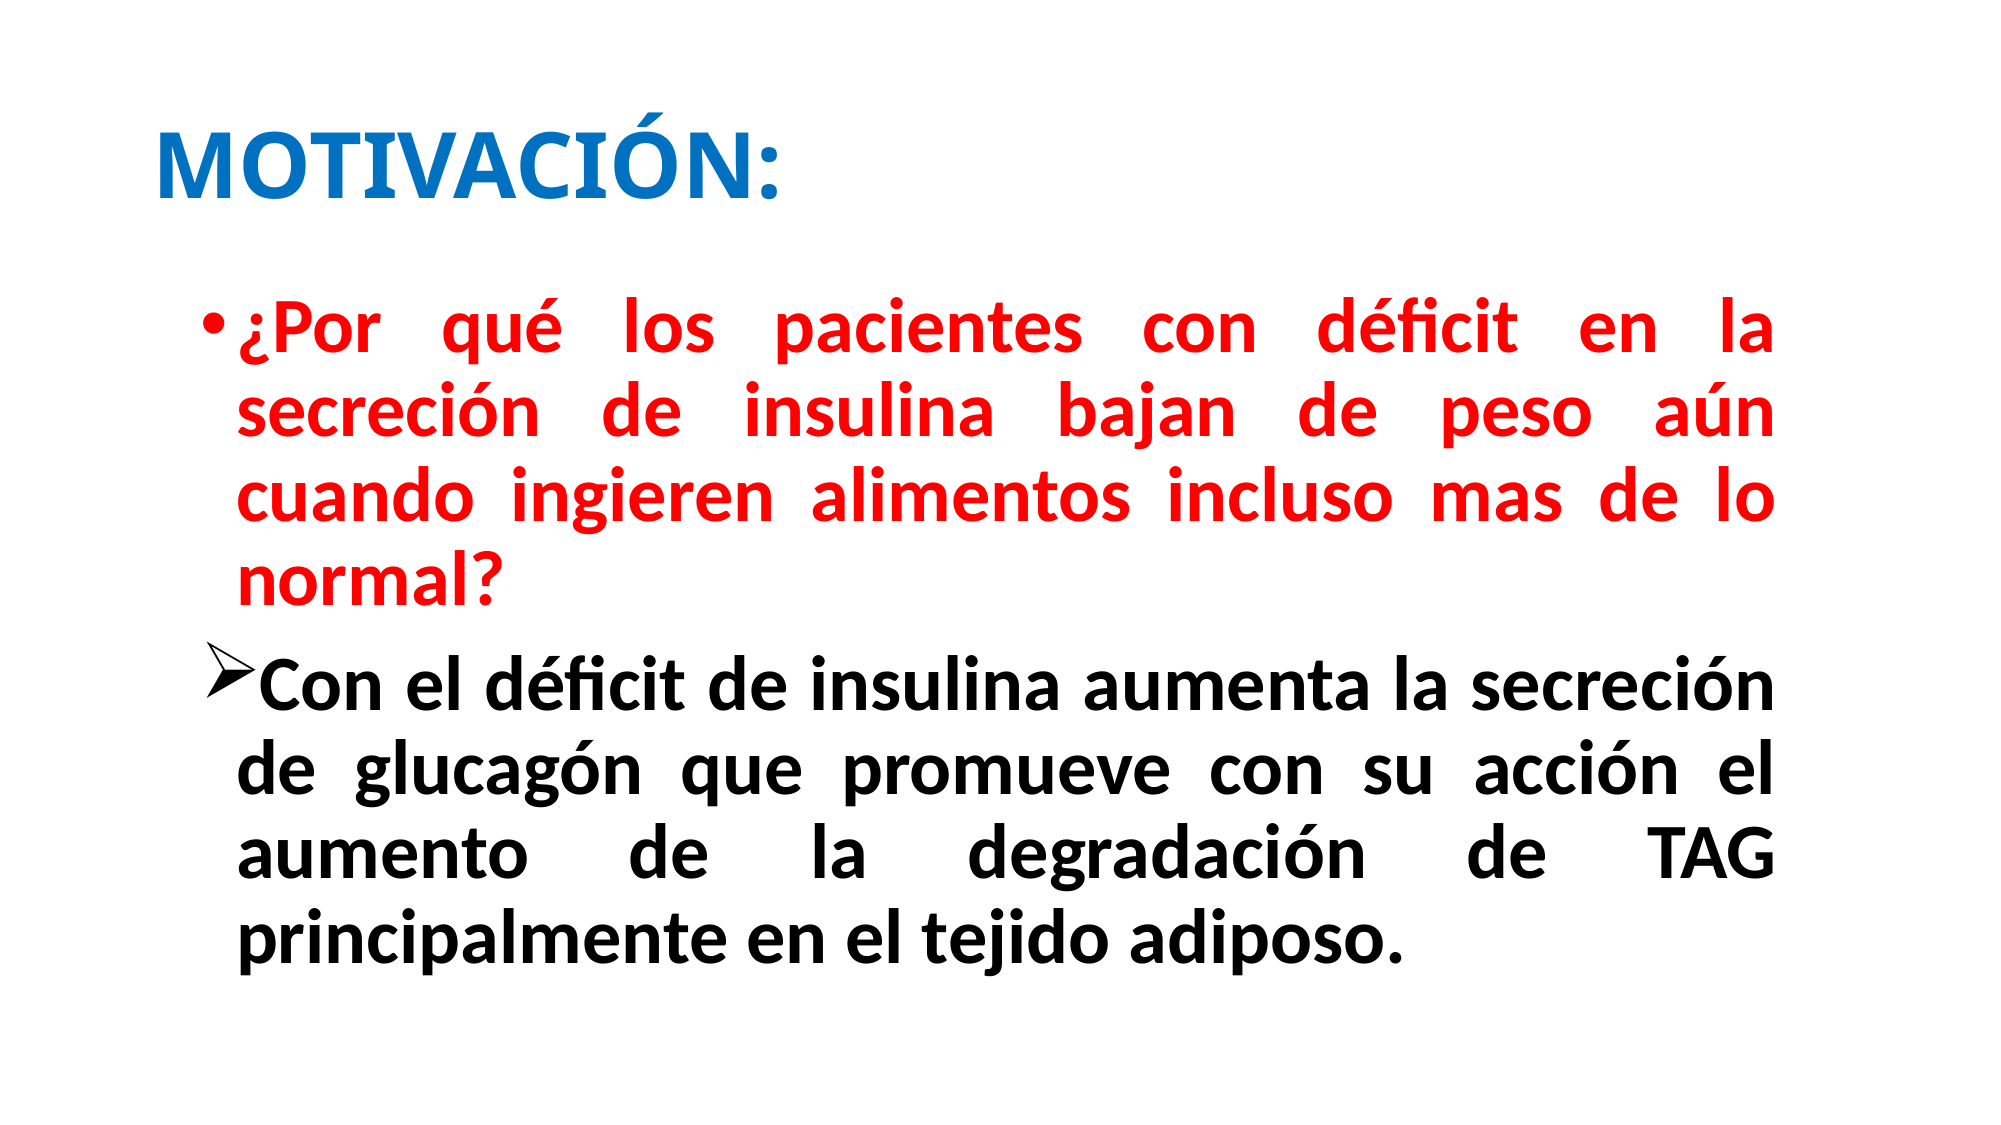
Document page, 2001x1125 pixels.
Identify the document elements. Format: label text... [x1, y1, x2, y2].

title MOTIVACIÓN: [137, 59, 1863, 278]
list ¿Por qué los pacientes con déficit en la secreción de insulina bajan de peso aún cuando ingieren alimentos incluso mas de lo normal? Con el déficit de insulina aumenta la secreción de glucagón que promueve con su acción el aumento de la degradación de TAG principalmente en el tejido adiposo. [185, 277, 1794, 992]
